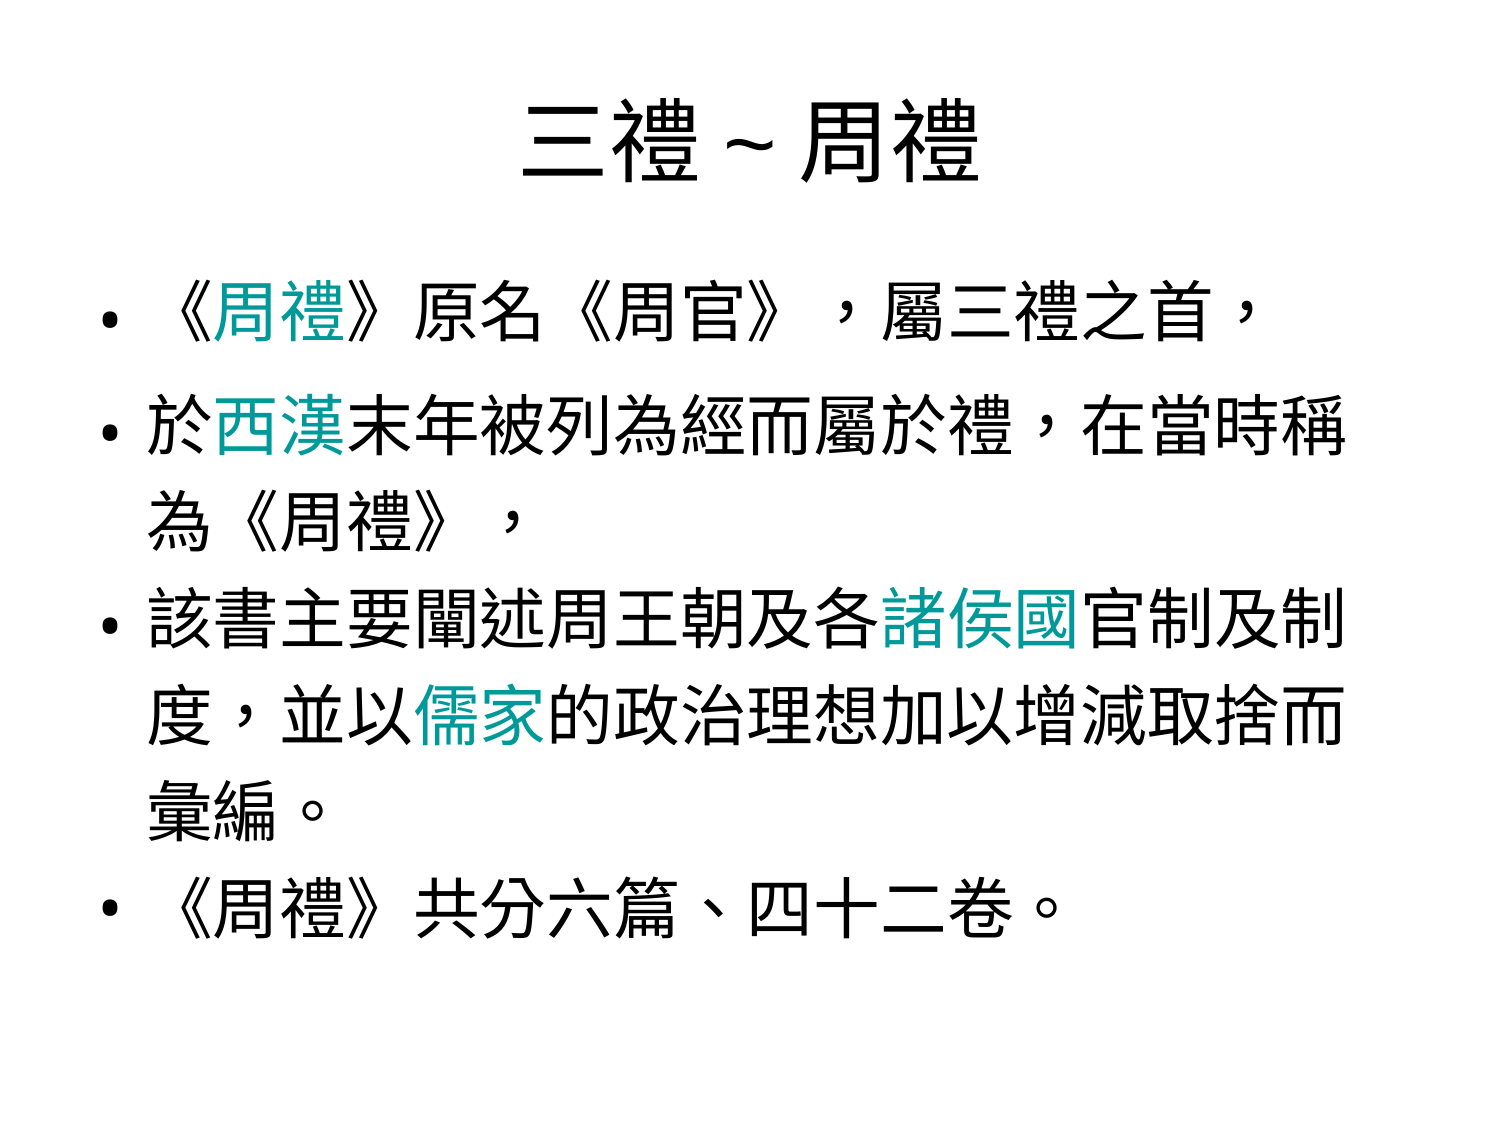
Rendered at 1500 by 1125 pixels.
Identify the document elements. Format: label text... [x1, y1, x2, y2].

title 三禮~周禮 [75, 45, 1426, 233]
list 《周禮》原名《周官》，屬三禮之首， 於西漢末年被列為經而屬於禮，在當時稱為《周禮》， 該書主要闡述周王朝及各諸侯國官制及制度，並以儒家的政治理想加以增減取捨而彙編。 《周禮》共分六篇、四十二卷。 [75, 262, 1426, 1006]
